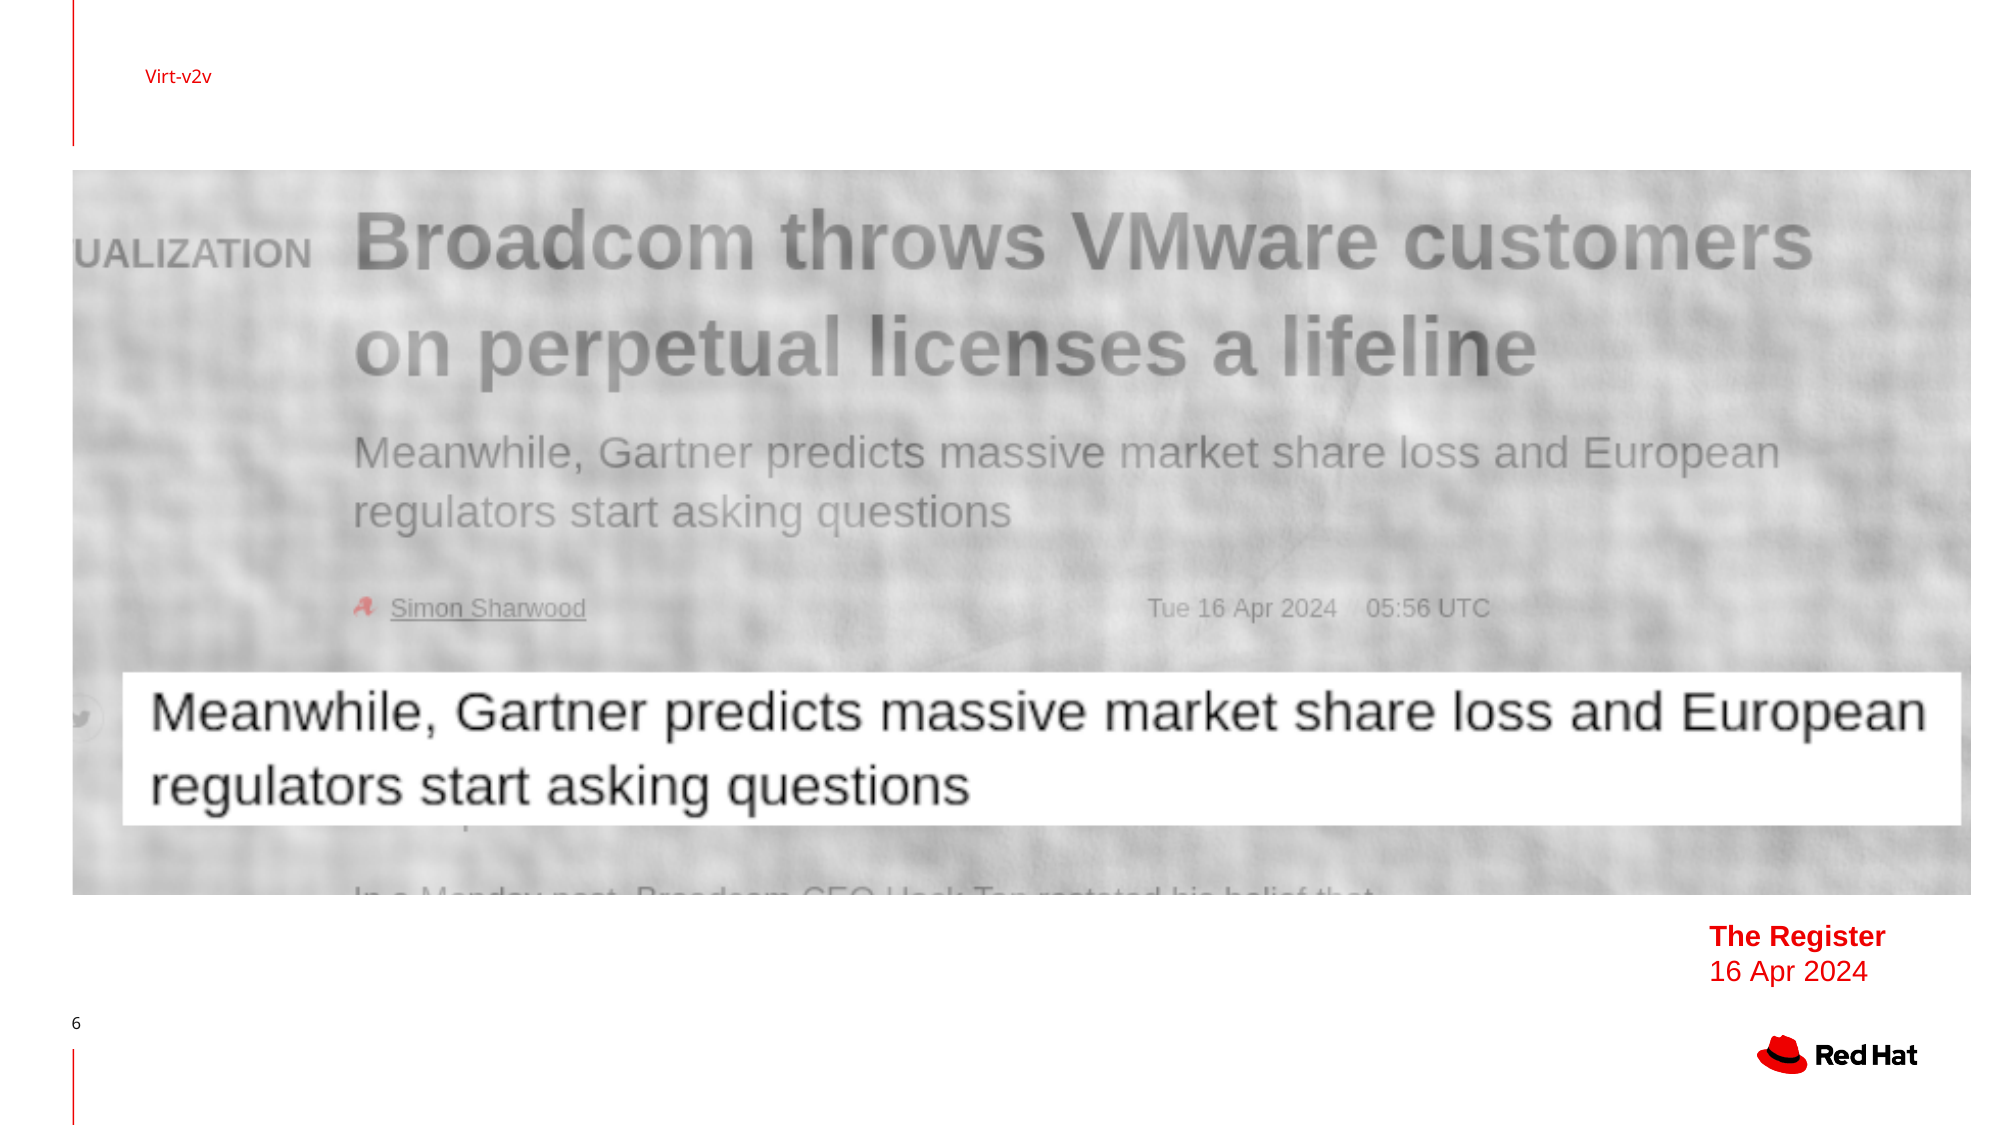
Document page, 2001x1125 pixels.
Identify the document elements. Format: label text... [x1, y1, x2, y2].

text_box Virt-v2v [73, 9, 918, 144]
picture [72, 170, 1971, 895]
picture [1757, 1035, 1918, 1074]
text_box The Register 16 Apr 2024 [1694, 909, 1907, 1037]
